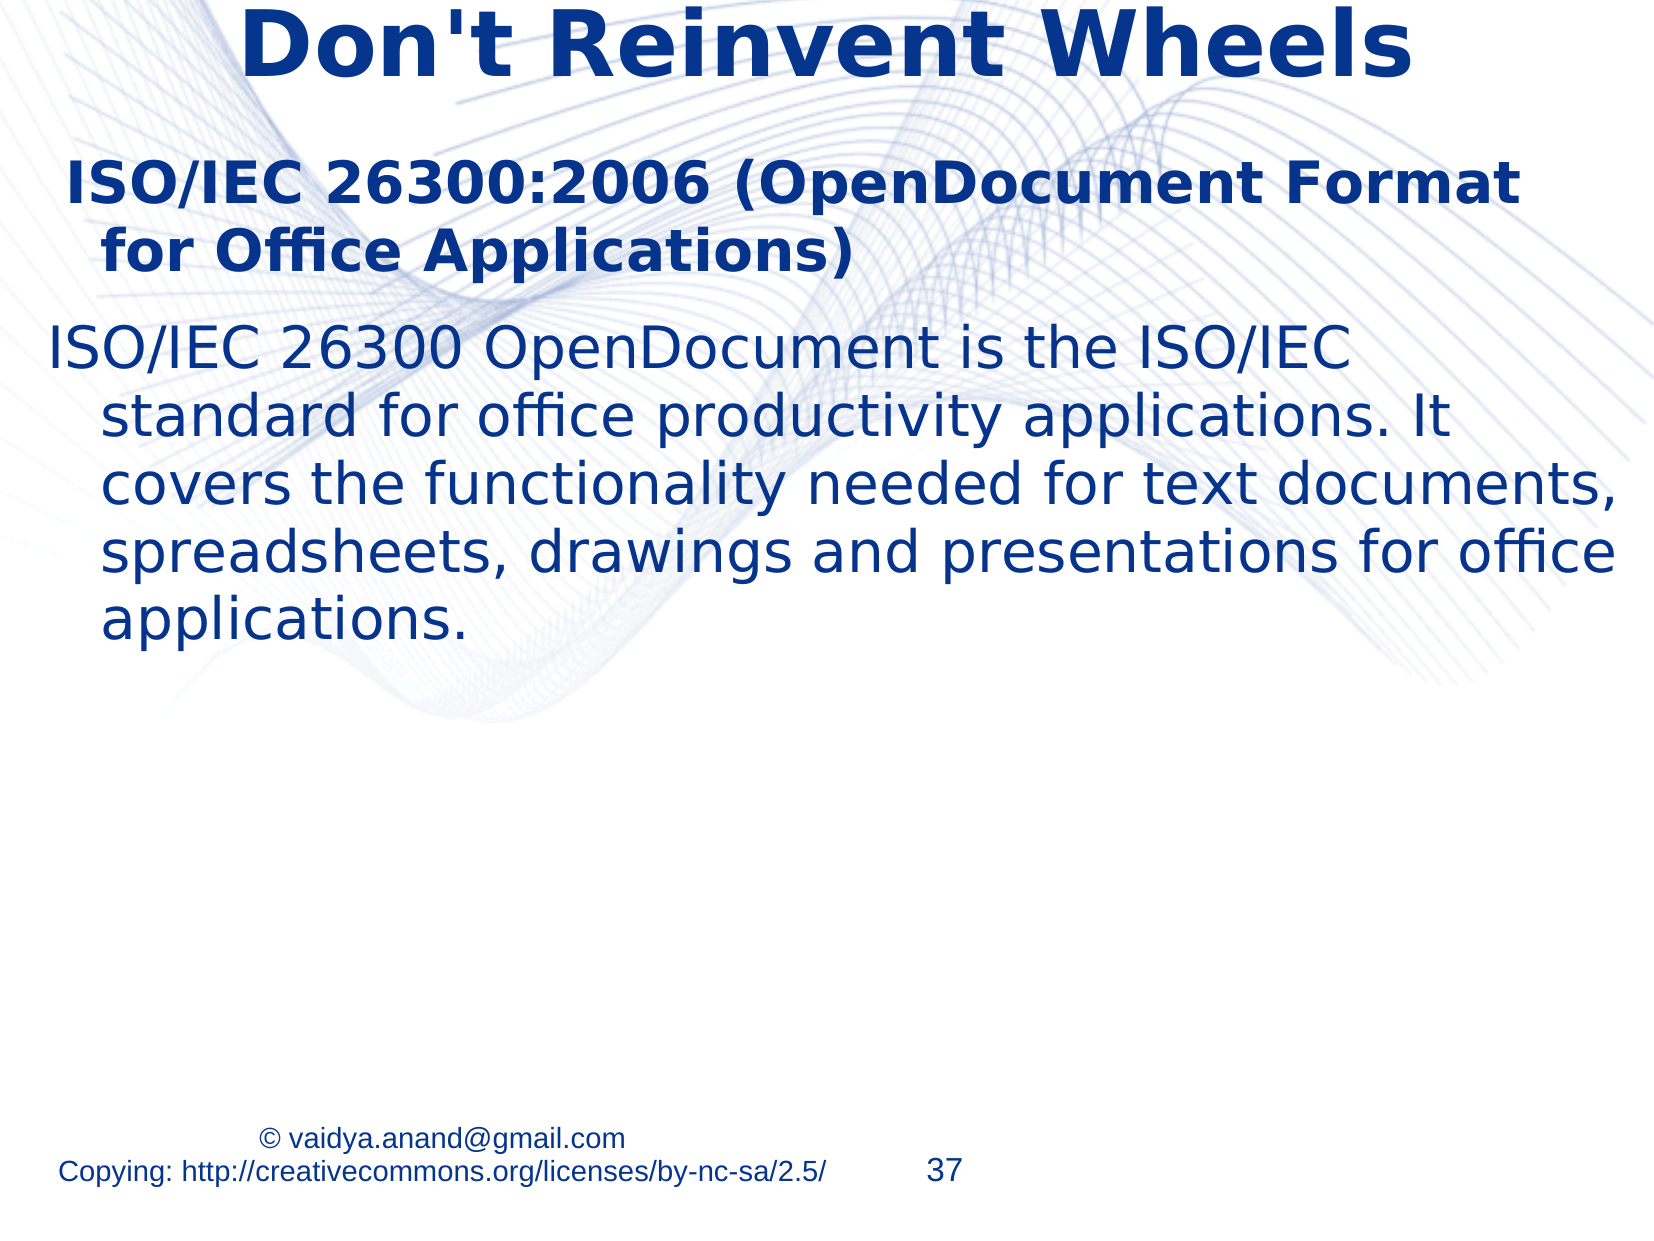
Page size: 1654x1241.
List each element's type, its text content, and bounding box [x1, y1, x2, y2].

picture [0, 0, 1654, 1241]
title Don't Reinvent Wheels [29, 0, 1625, 98]
list ISO/IEC 26300:2006 (OpenDocument Format for Office Applications) ISO/IEC 26300 OpenDocument is the ISO/IEC standard for office productivity applications. It covers the functionality needed for text documents, spreadsheets, drawings and presentations for office applications. [29, 150, 1625, 1093]
